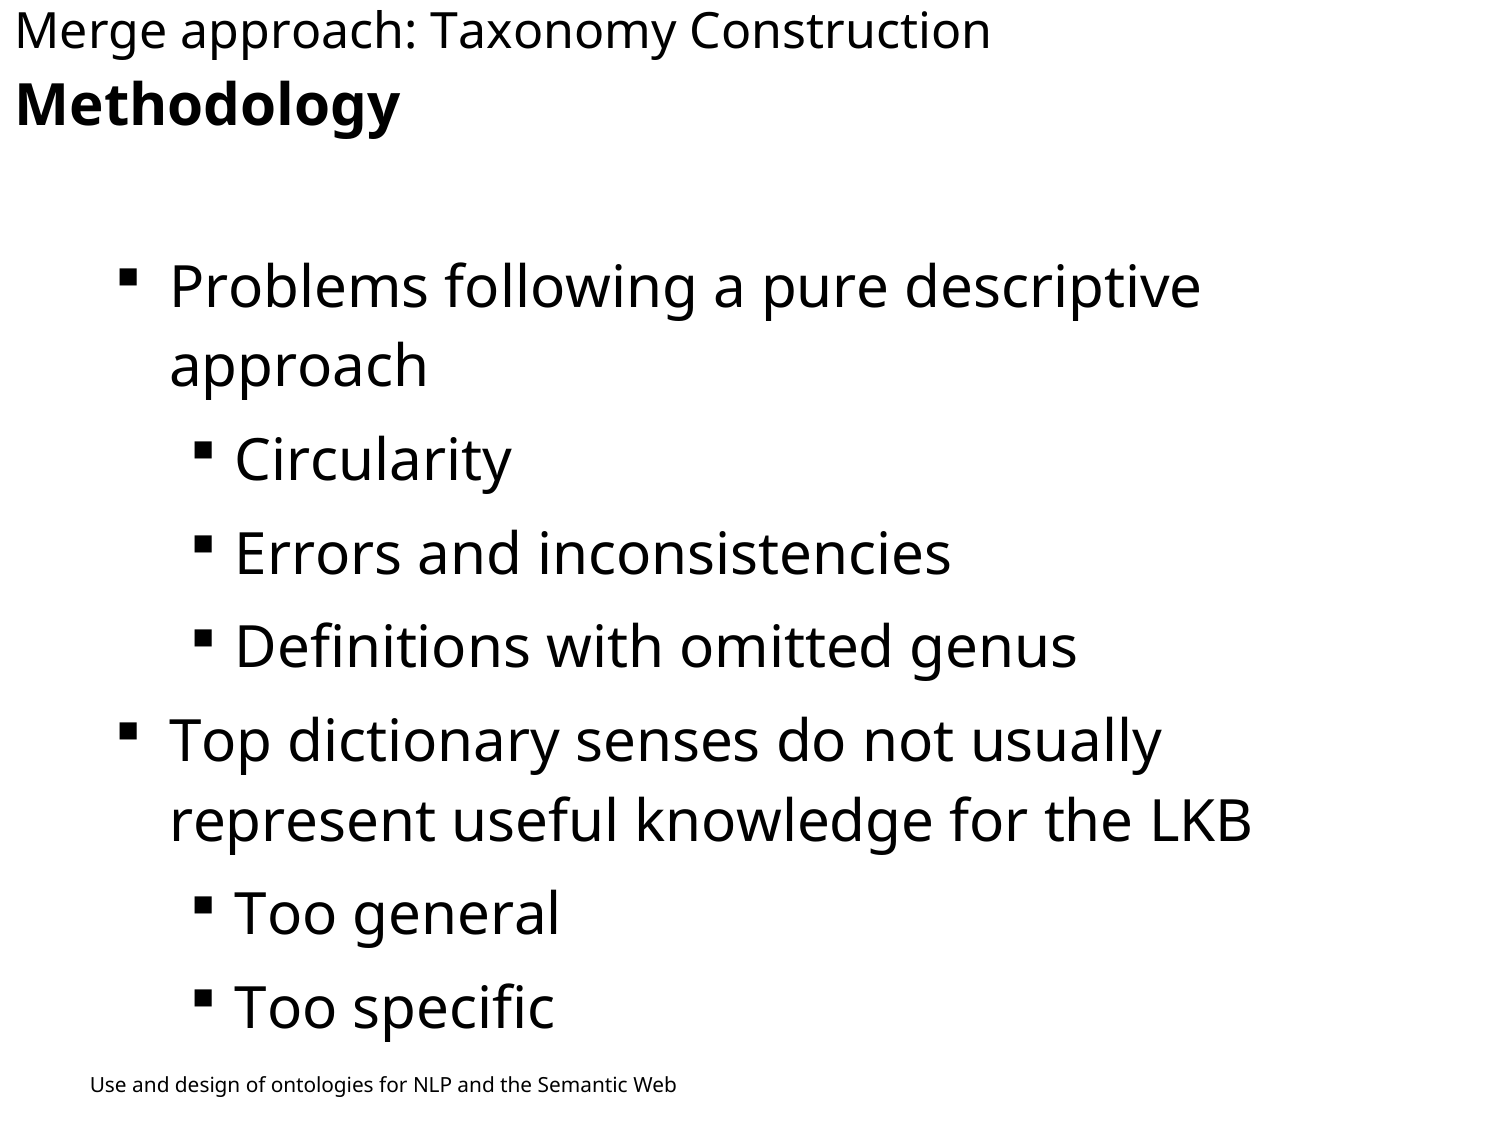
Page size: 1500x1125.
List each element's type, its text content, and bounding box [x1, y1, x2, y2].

list Problems following a pure descriptive approach Circularity Errors and inconsistencies Definitions with omitted genus Top dictionary senses do not usually represent useful knowledge for the LKB Too general Too specific [99, 237, 1375, 1013]
title Merge approach: Taxonomy Construction Methodology [0, 0, 1400, 150]
